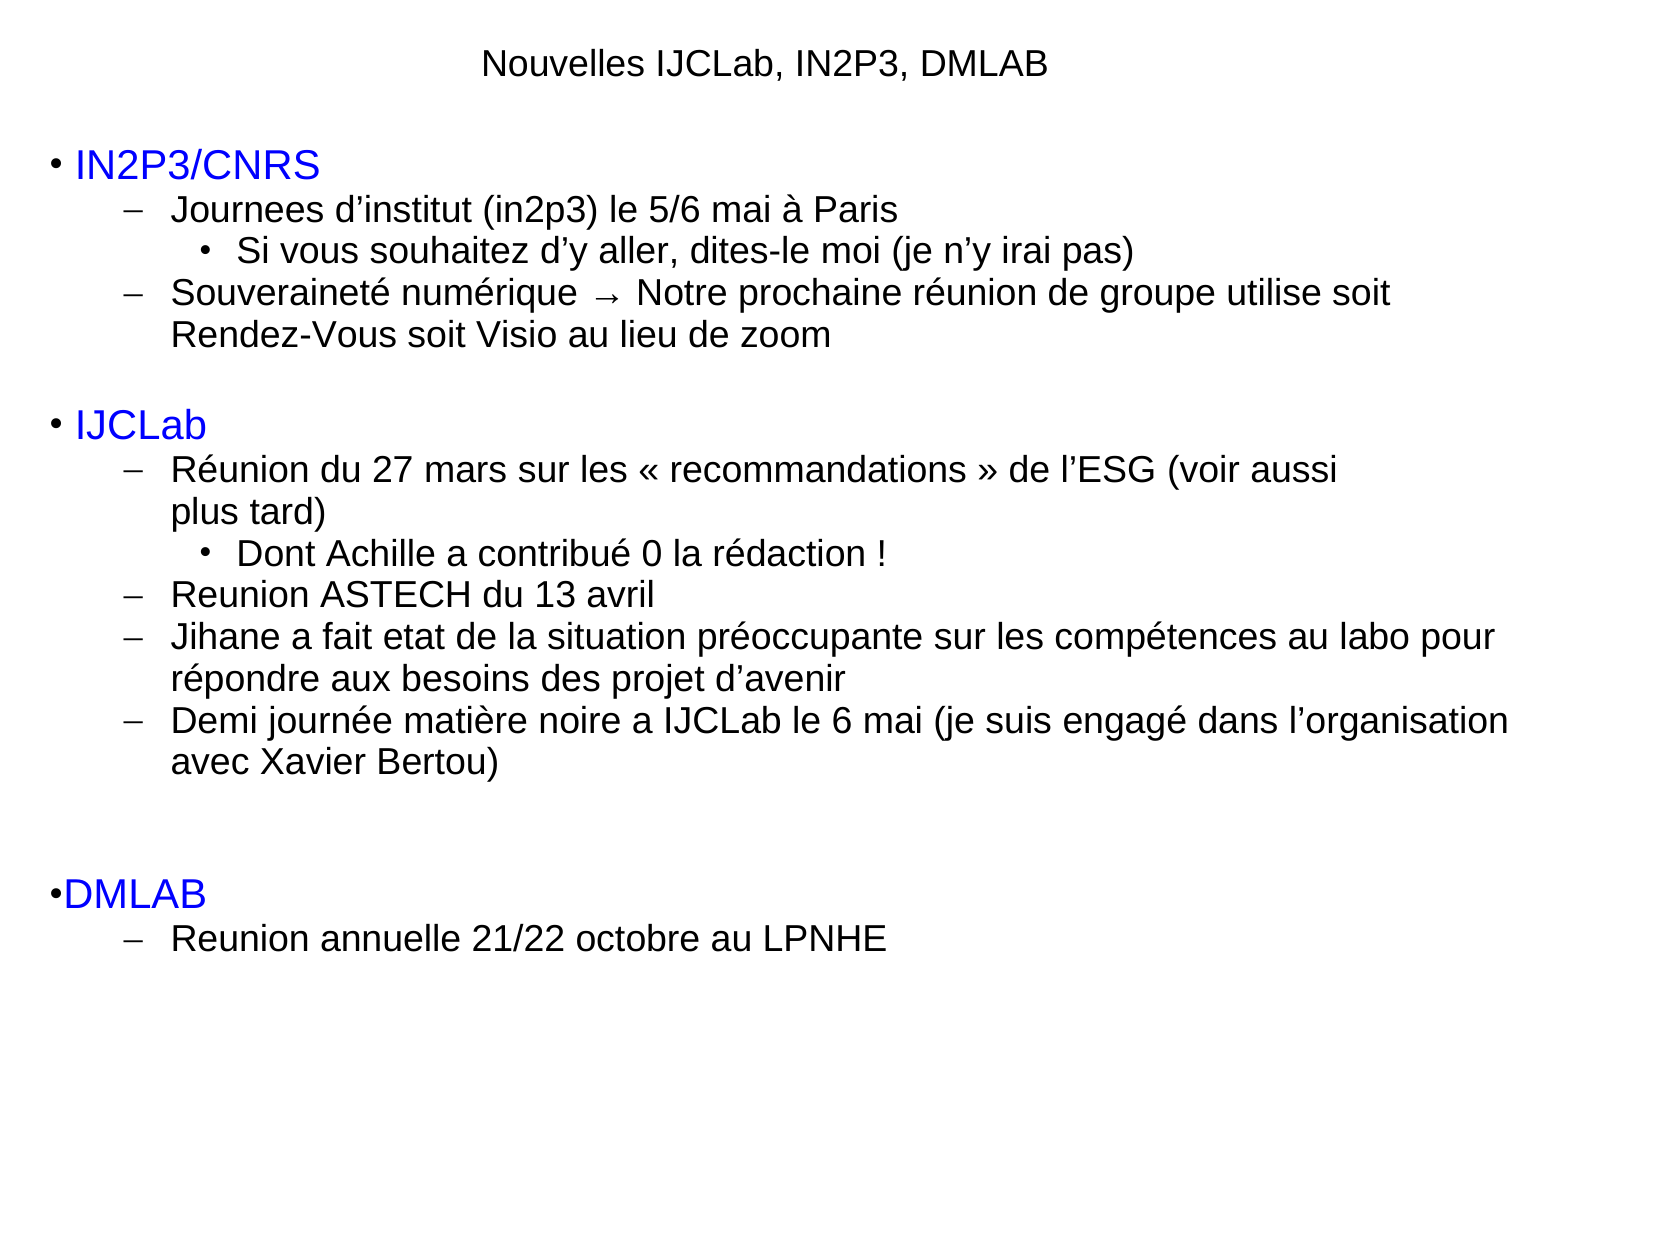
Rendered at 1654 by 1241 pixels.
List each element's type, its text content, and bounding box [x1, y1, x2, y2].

text_box Nouvelles IJCLab, IN2P3, DMLAB [466, 35, 982, 92]
text_box IN2P3/CNRS Journees d’institut (in2p3) le 5/6 mai à Paris Si vous souhaitez d’y aller, dites-le moi (je n’y irai pas) Souveraineté numérique → Notre prochaine réunion de groupe utilise soit Rendez-Vous soit Visio au lieu de zoom IJCLab Réunion du 27 mars sur les « recommandations » de l’ESG (voir aussi plus tard) Dont Achille a contribué 0 la rédaction ! Reunion ASTECH du 13 avril Jihane a fait etat de la situation préoccupante sur les compétences au labo pour répondre aux besoins des projet d’avenir Demi journée matière noire a IJCLab le 6 mai (je suis engagé dans l’organisation avec Xavier Bertou) DMLAB Reunion annuelle 21/22 octobre au LPNHE [34, 134, 1606, 885]
